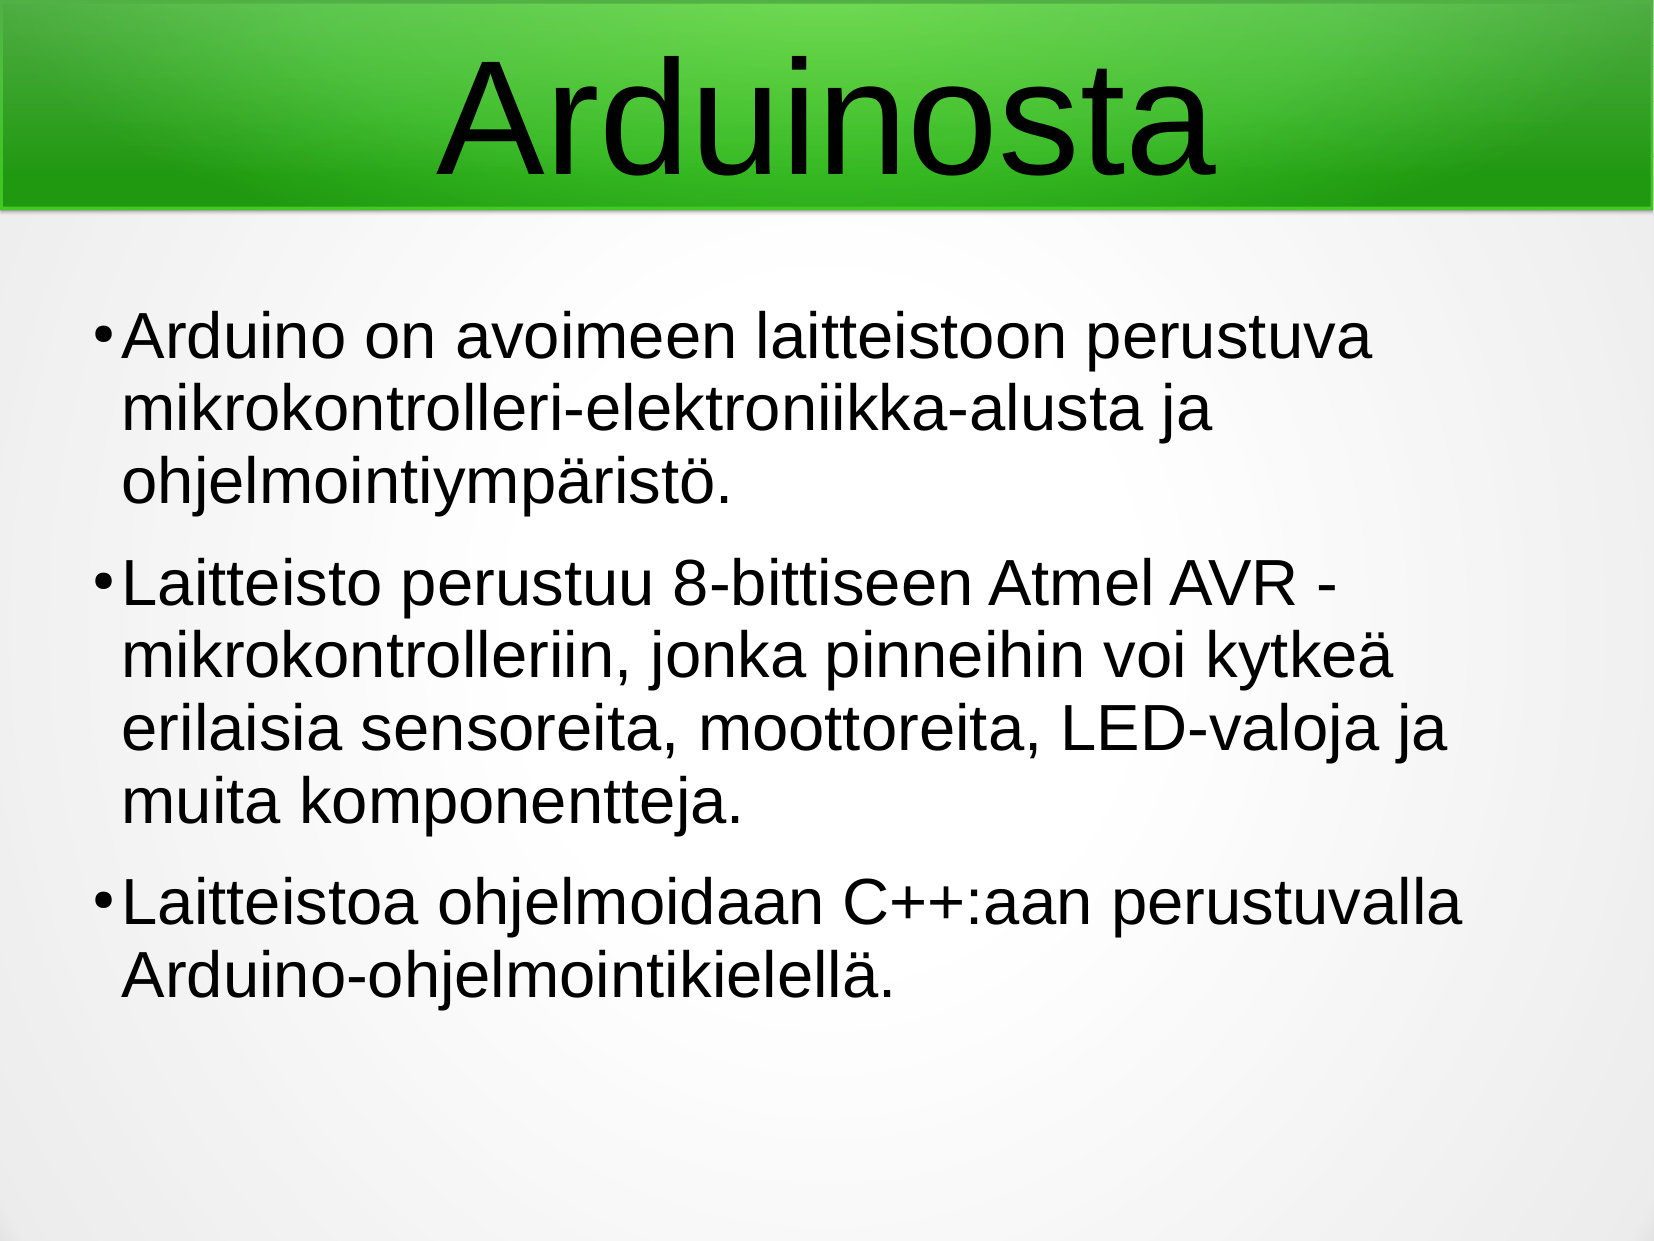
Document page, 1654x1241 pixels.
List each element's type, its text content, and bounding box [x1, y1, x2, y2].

list Arduino on avoimeen laitteistoon perustuva mikrokontrolleri-elektroniikka-alusta ja ohjelmointiympäristö. Laitteisto perustuu 8-bittiseen Atmel AVR -mikrokontrolleriin, jonka pinneihin voi kytkeä erilaisia sensoreita, moottoreita, LED-valoja ja muita komponentteja. Laitteistoa ohjelmoidaan C++:aan perustuvalla Arduino-ohjelmointikielellä. [82, 299, 1571, 1019]
title Arduinosta [82, 26, 1571, 210]
